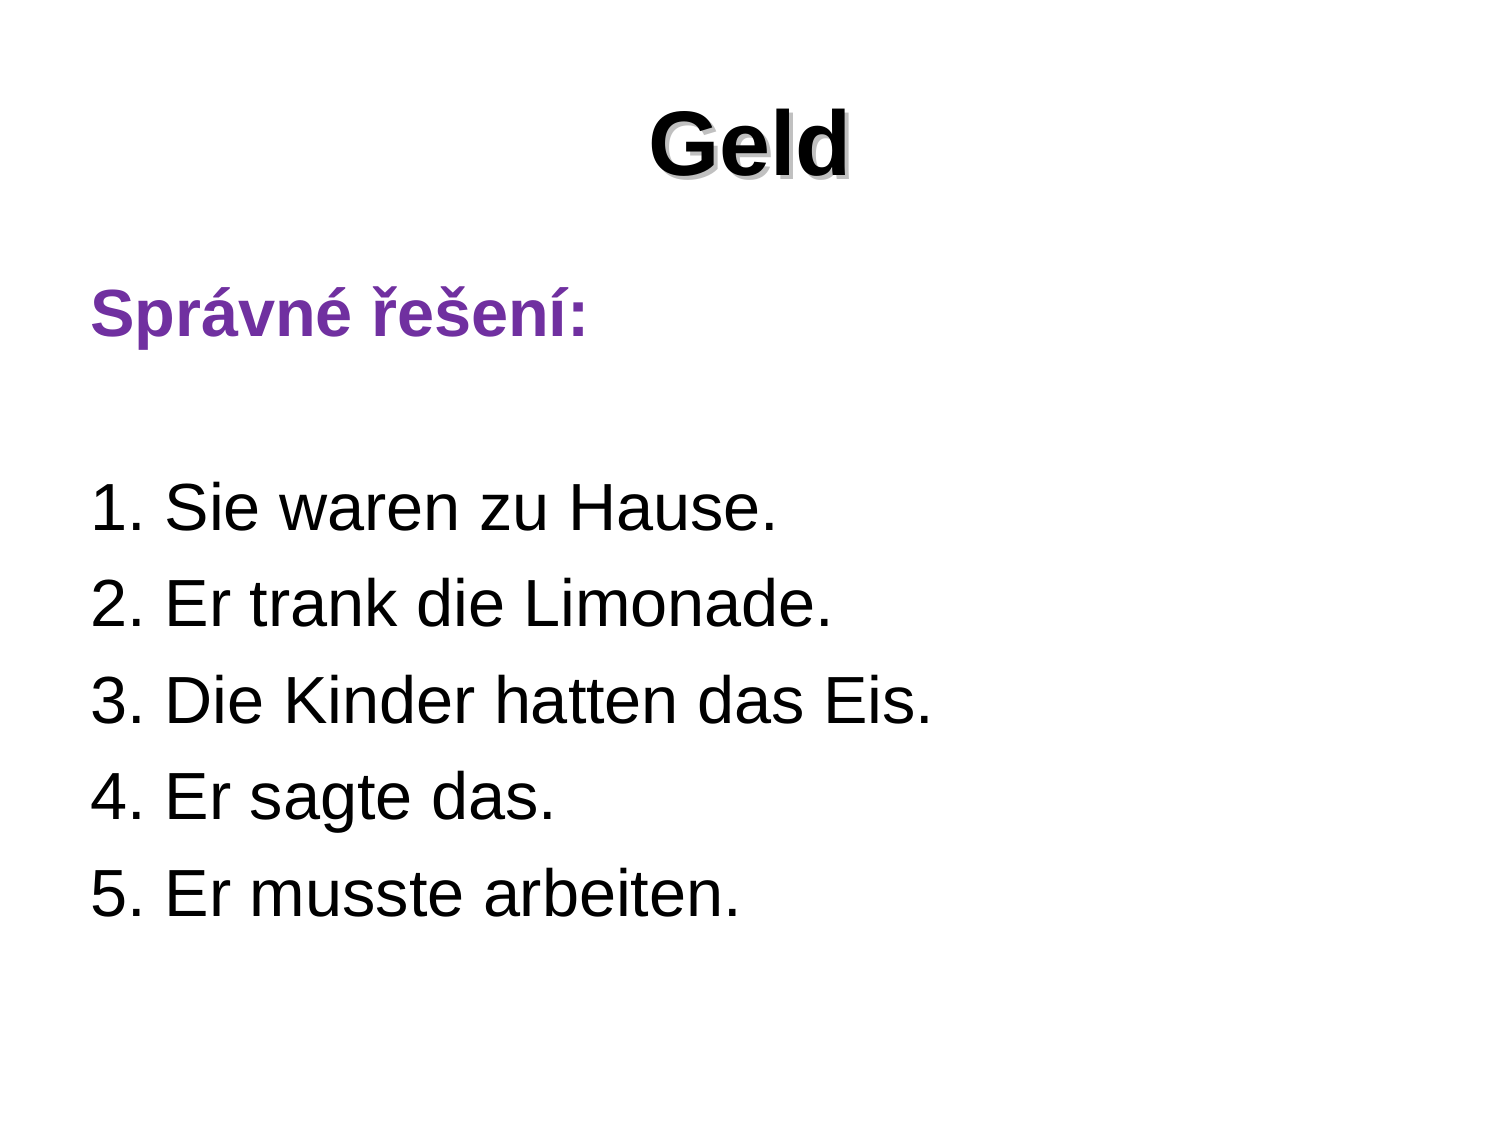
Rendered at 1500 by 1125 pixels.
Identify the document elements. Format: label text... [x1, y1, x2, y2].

list Správné řešení: Sie waren zu Hause. Er trank die Limonade. Die Kinder hatten das Eis. Er sagte das. Er musste arbeiten. [75, 262, 1426, 1125]
title Geld [75, 45, 1426, 233]
